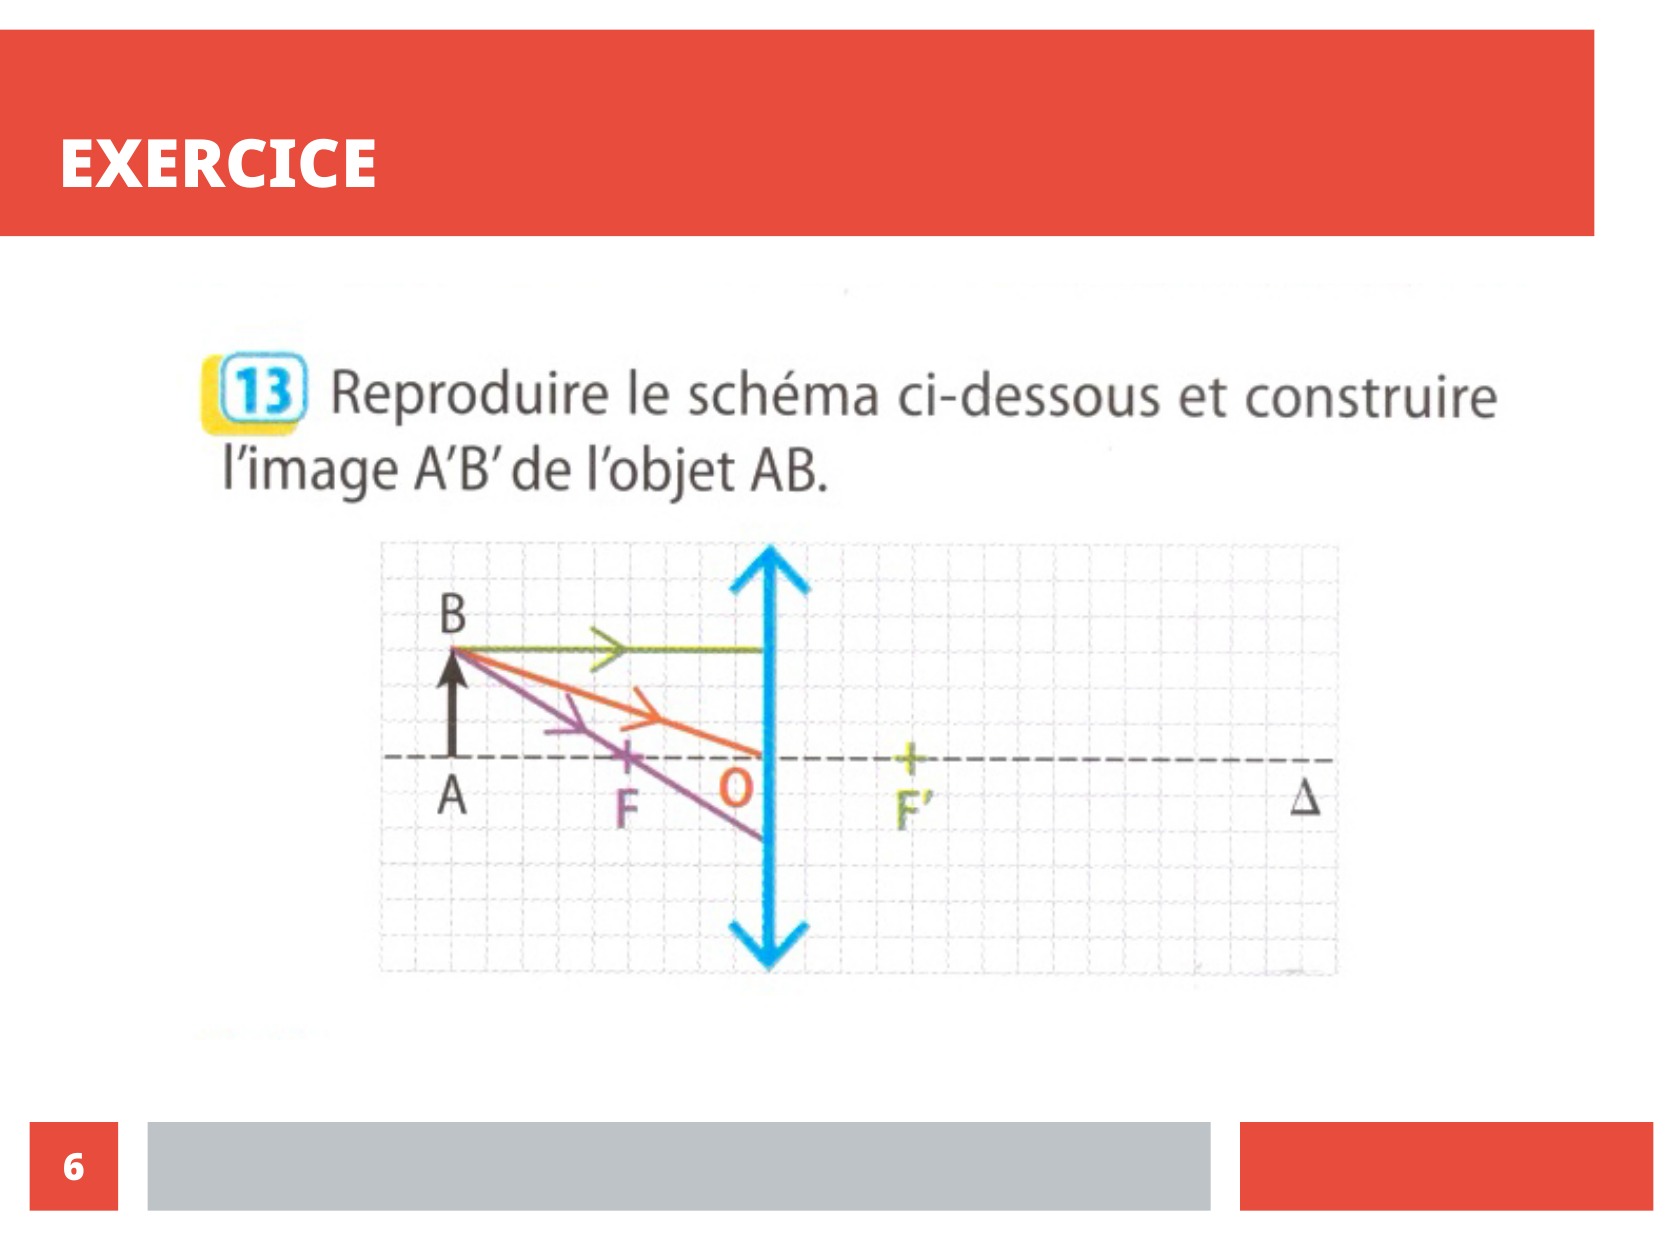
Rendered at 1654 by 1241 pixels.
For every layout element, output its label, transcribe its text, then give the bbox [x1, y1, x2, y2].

title EXERCICE [59, 59, 1595, 207]
picture [177, 283, 1527, 1040]
